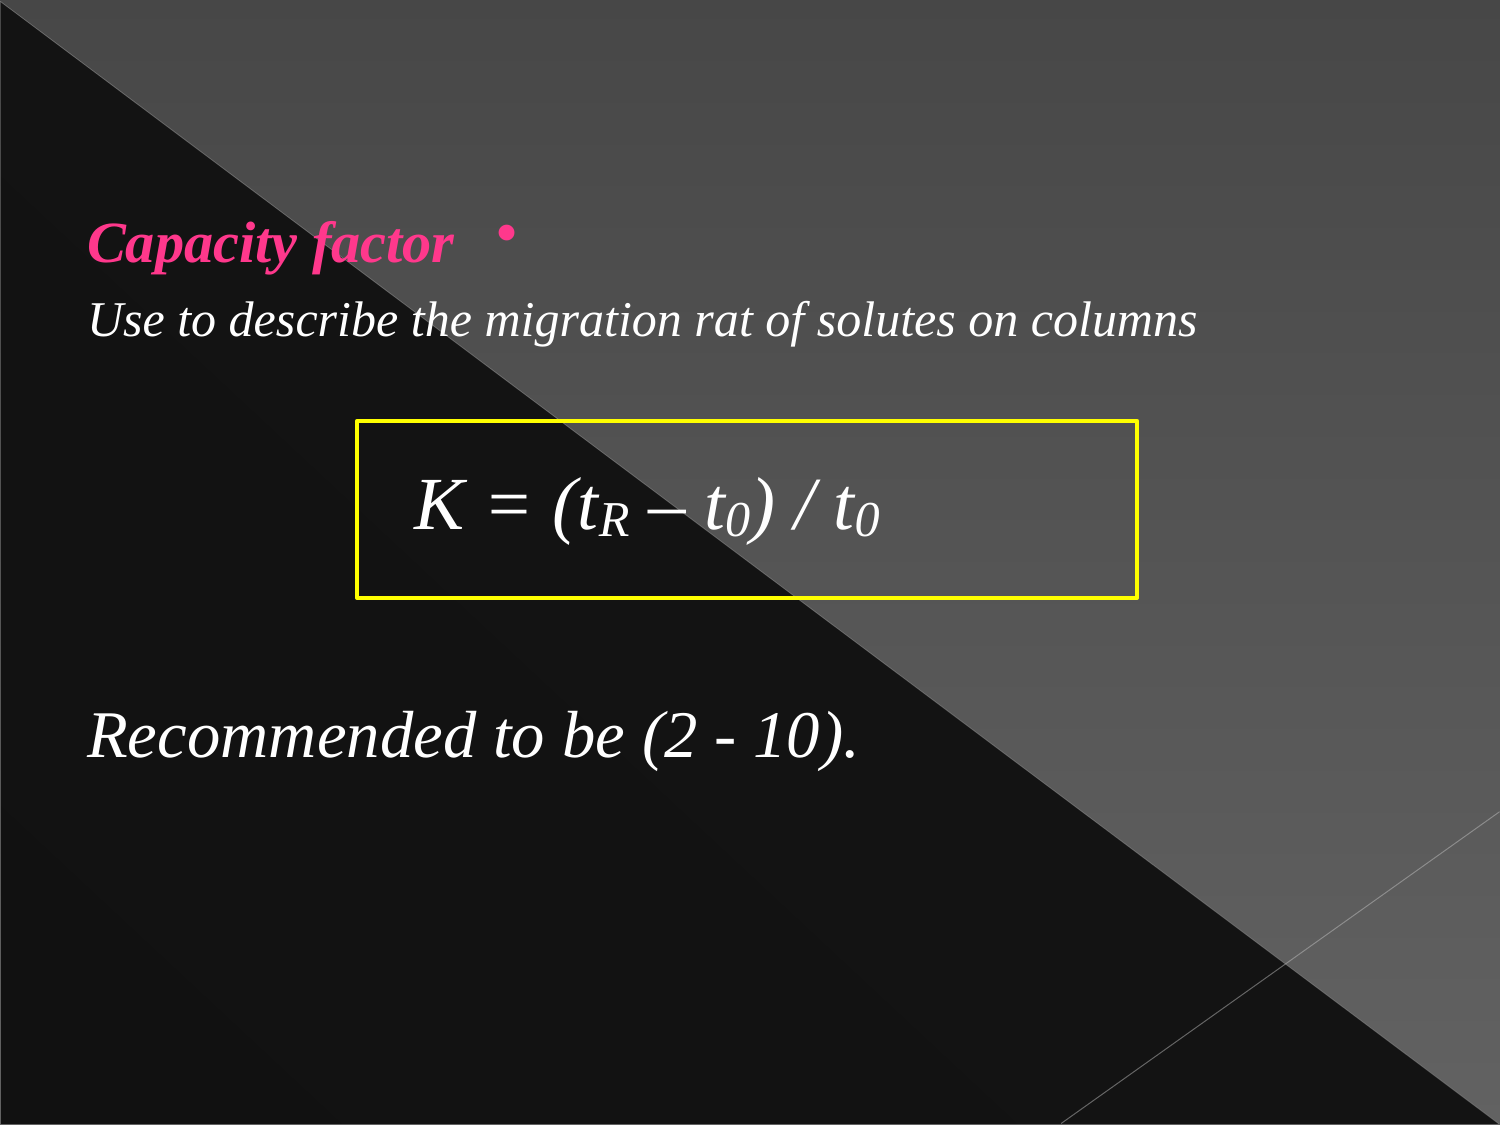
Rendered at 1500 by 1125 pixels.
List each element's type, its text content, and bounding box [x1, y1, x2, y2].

list Capacity factor Use to describe the migration rat of solutes on columns K = (tR – t0) / t0 .(Recommended to be (2 - 10 [72, 196, 1423, 947]
